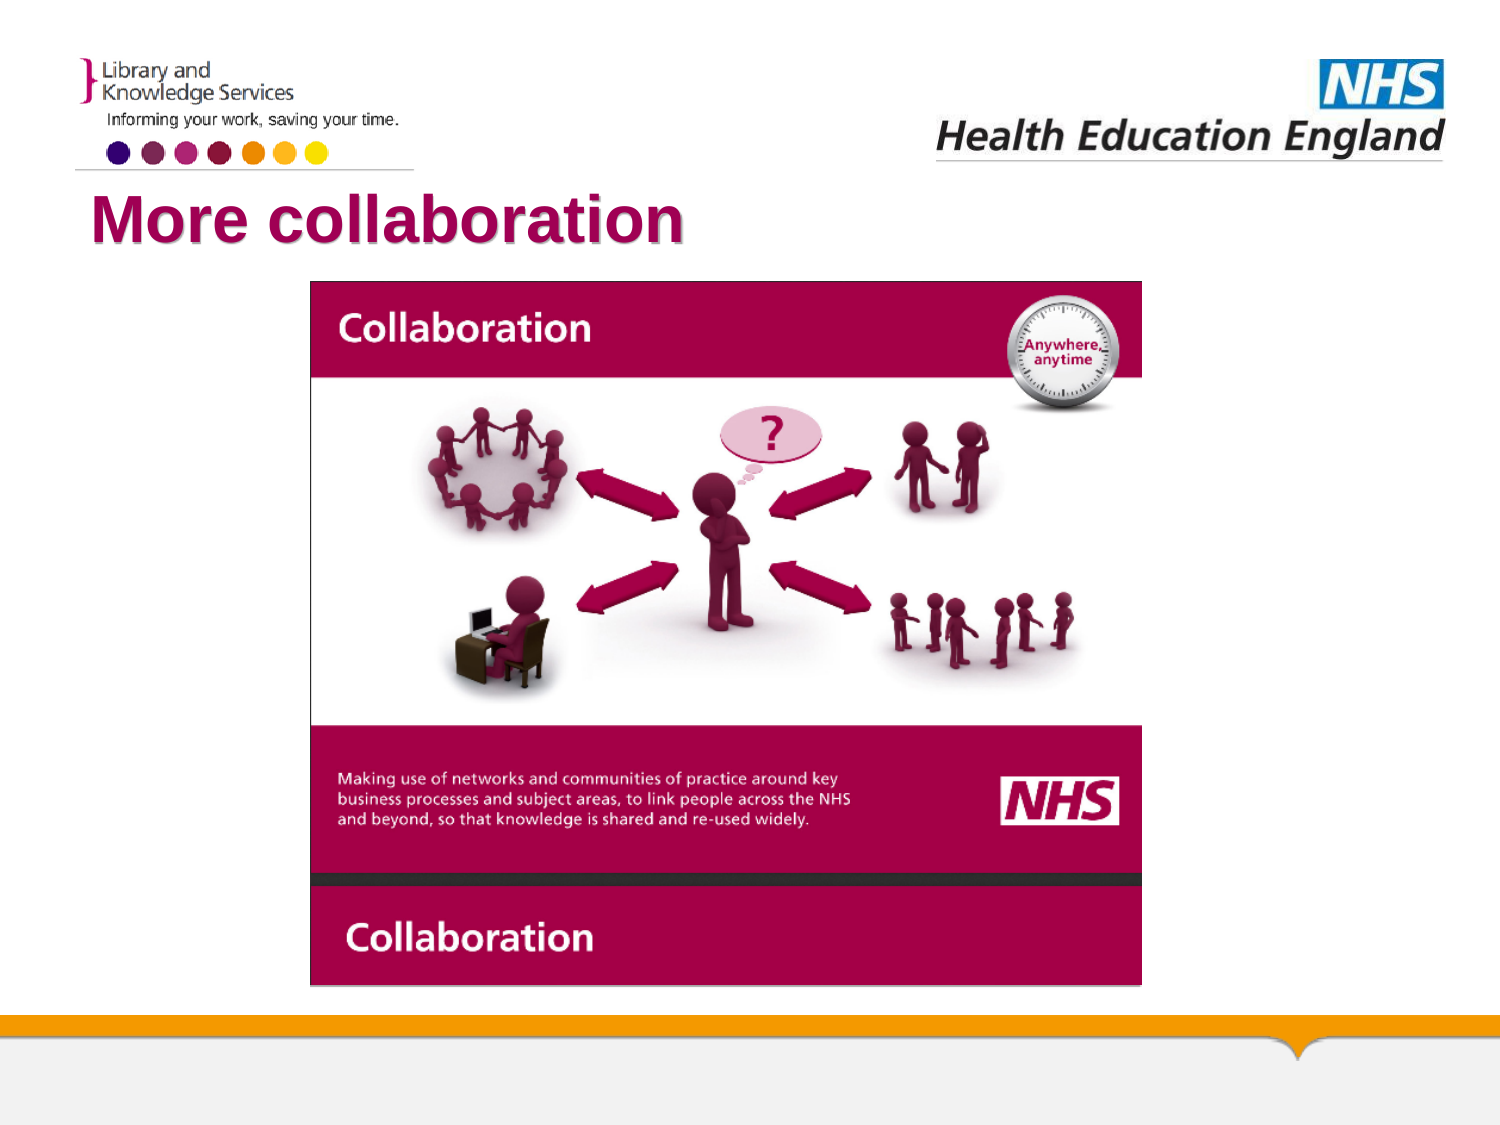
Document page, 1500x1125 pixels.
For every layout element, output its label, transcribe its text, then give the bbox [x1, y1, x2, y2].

title More collaboration [75, 168, 1351, 280]
picture [75, 54, 416, 169]
picture [310, 281, 1142, 985]
